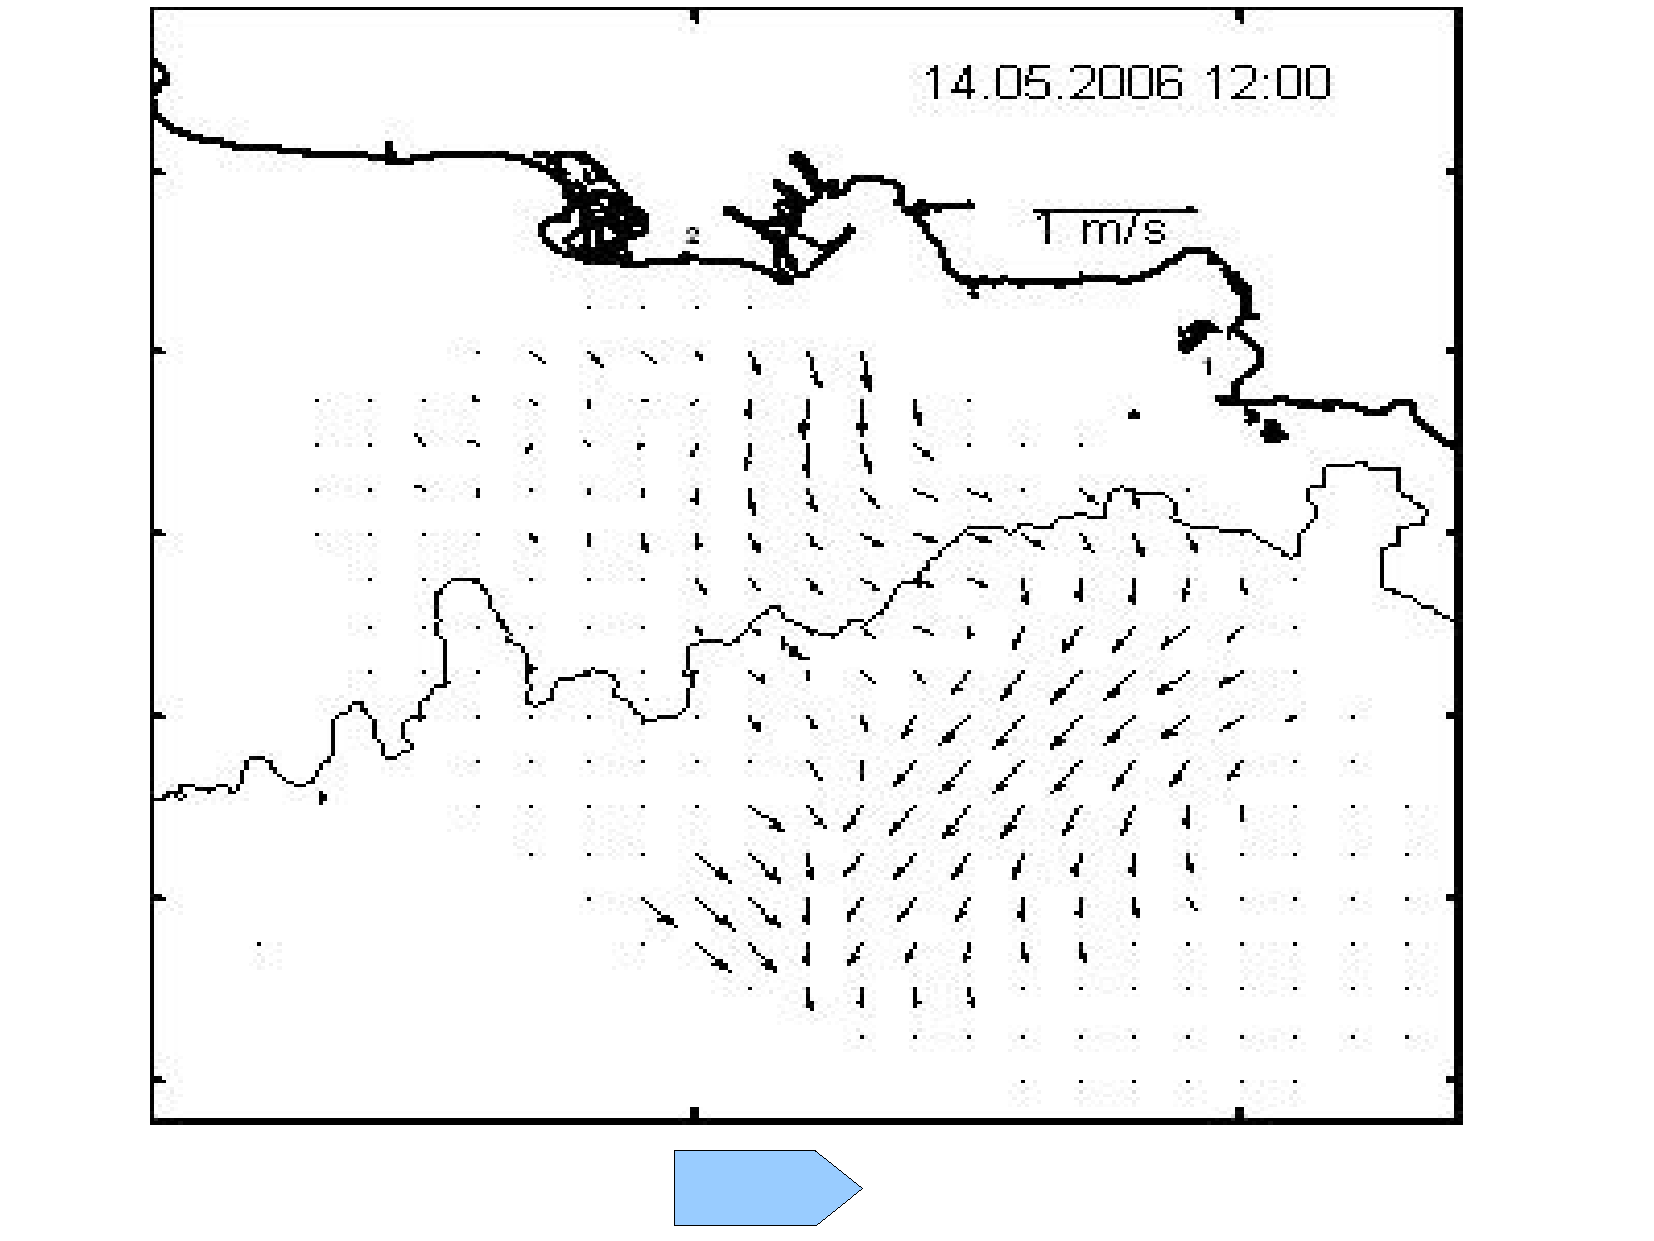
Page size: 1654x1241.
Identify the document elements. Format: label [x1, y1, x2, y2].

text_box [674, 1150, 863, 1226]
picture [150, 7, 1463, 1126]
